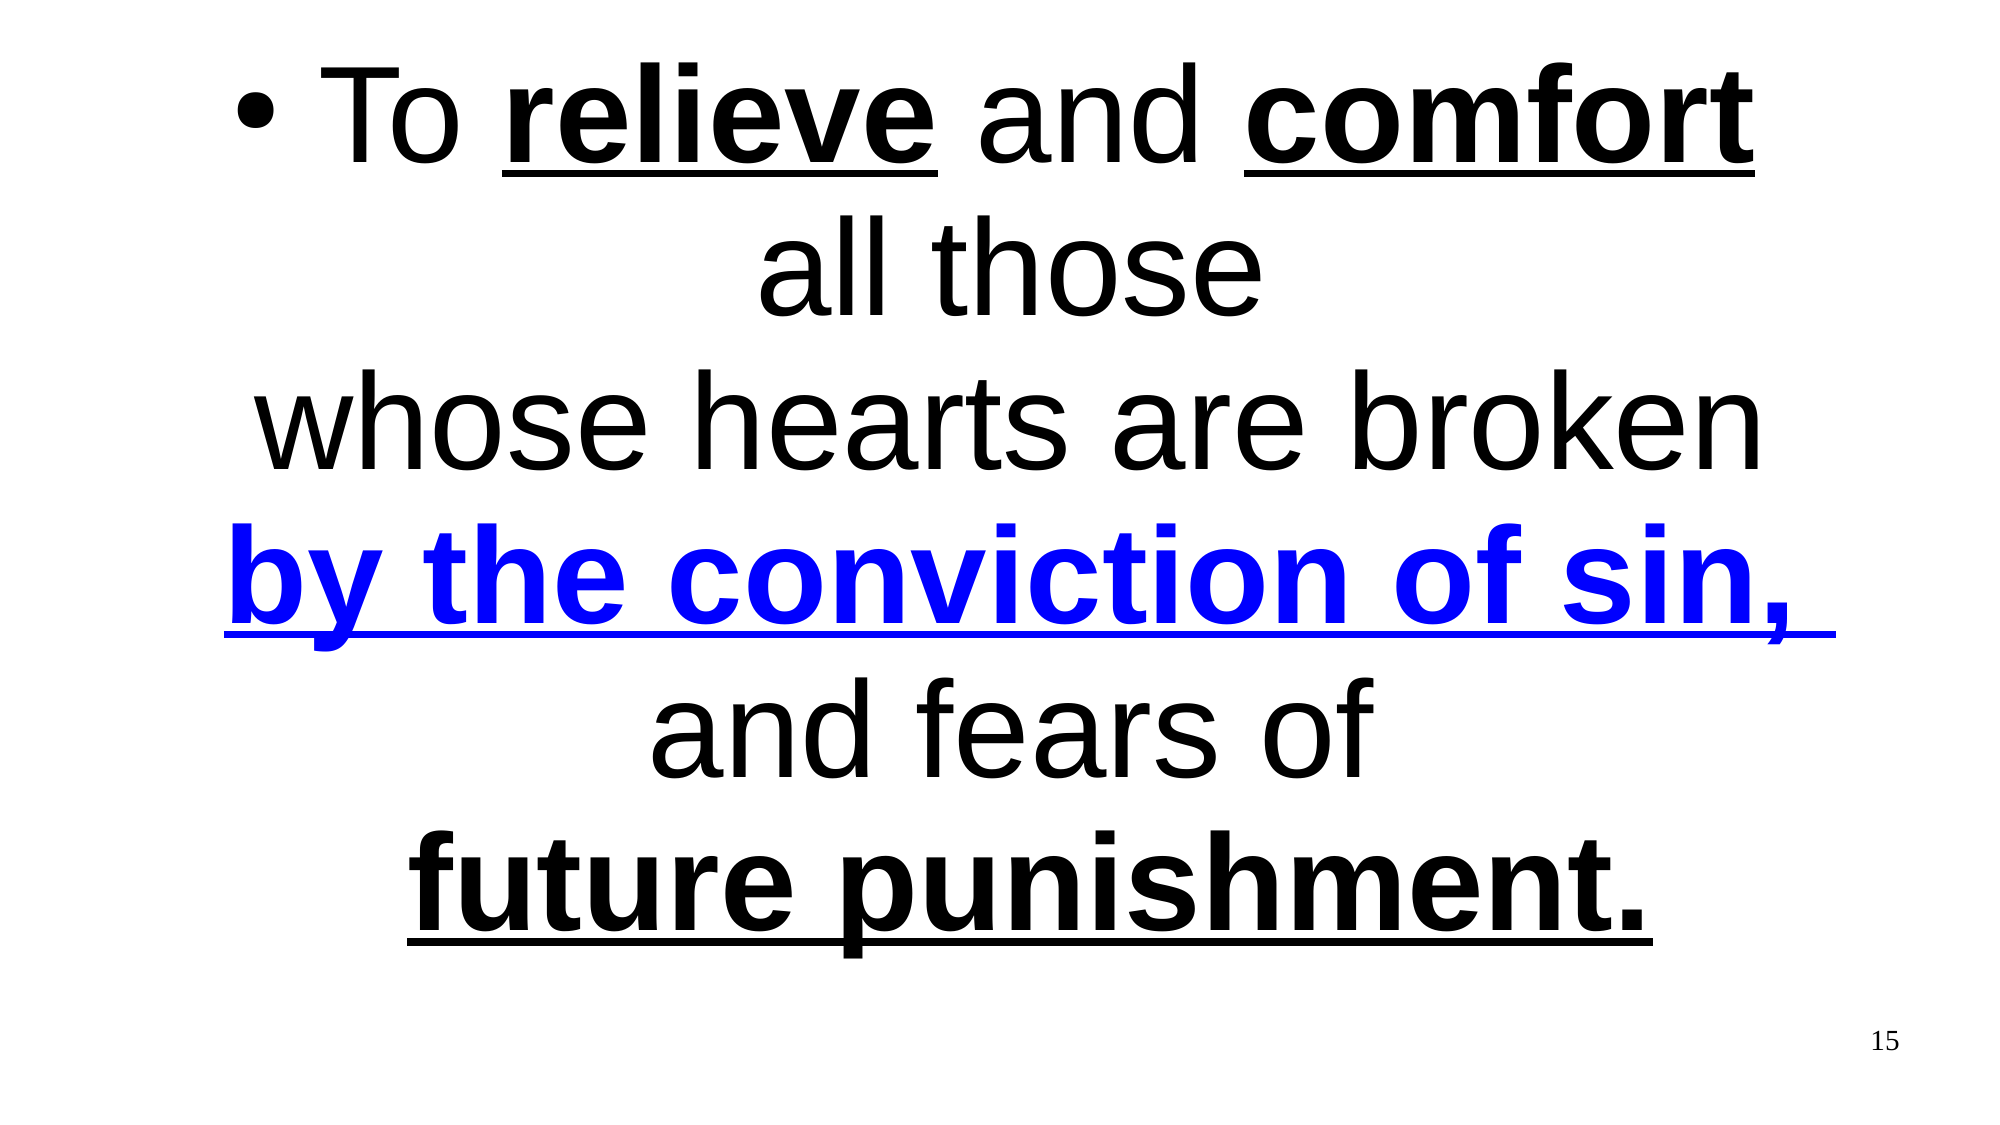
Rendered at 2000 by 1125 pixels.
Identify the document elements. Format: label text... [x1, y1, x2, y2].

list To relieve and comfort all those whose hearts are broken by the conviction of sin, and fears of future punishment. [37, 37, 1988, 1088]
